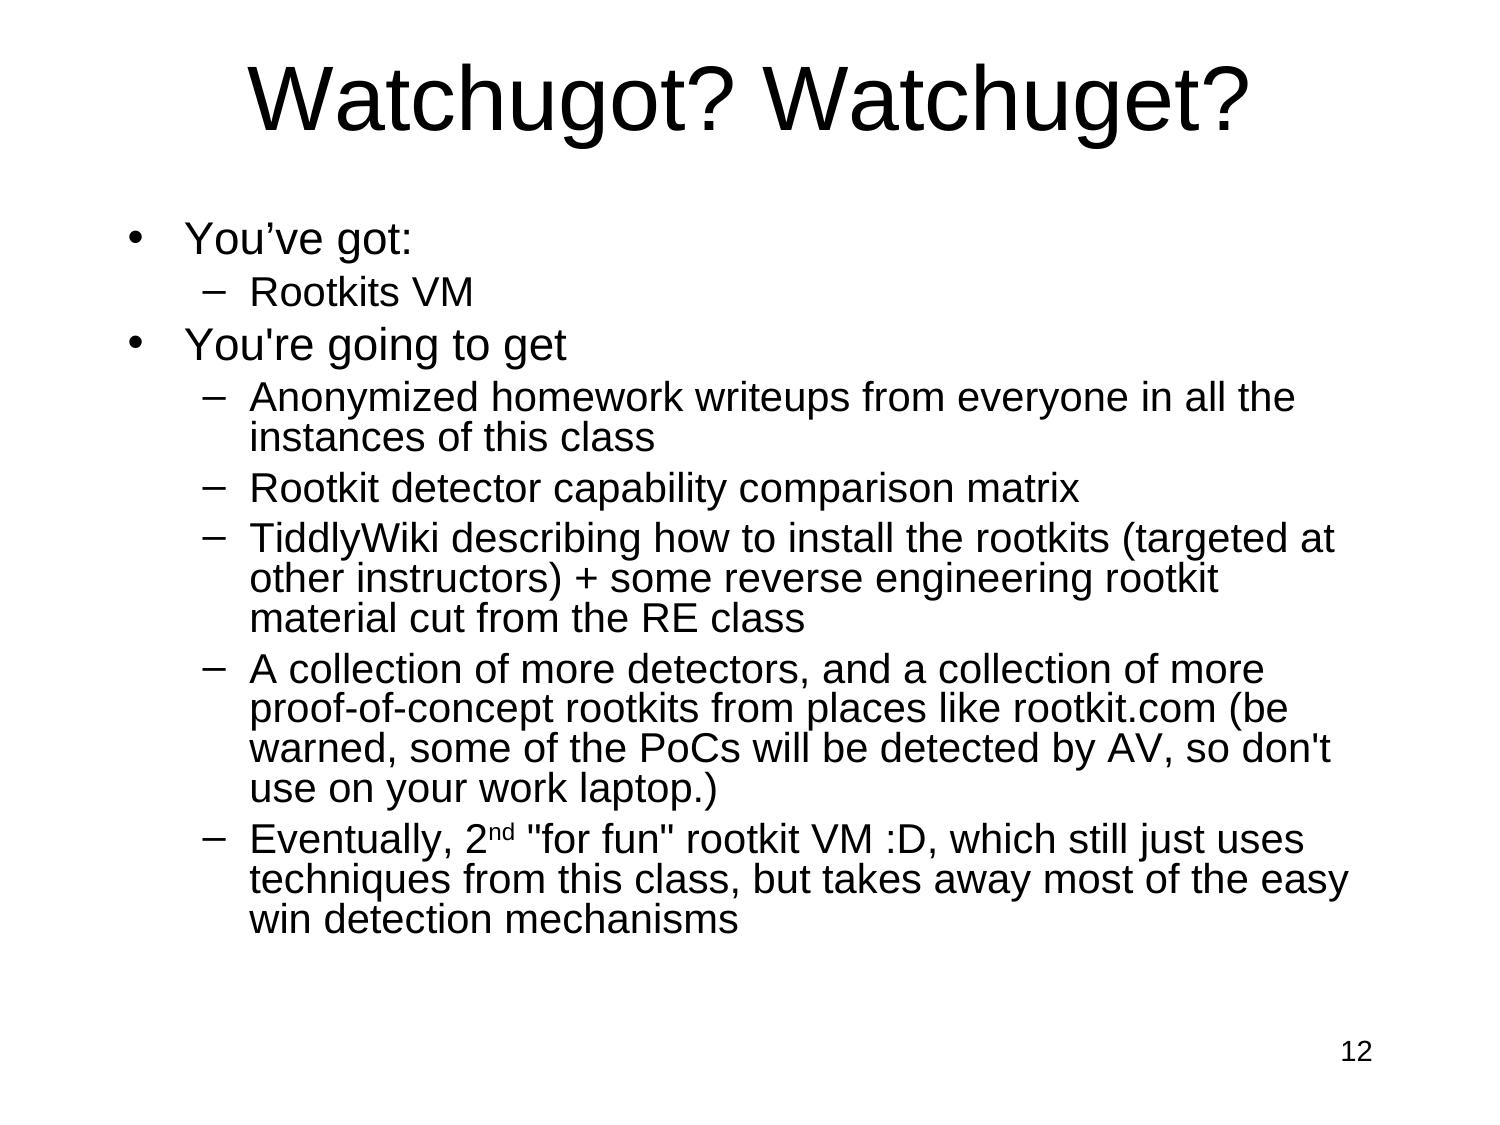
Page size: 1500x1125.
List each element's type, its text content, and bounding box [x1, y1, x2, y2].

text_box <number> [1074, 1025, 1388, 1101]
title Watchugot? Watchuget? [0, 0, 1500, 188]
list You’ve got: Rootkits VM You're going to get Anonymized homework writeups from everyone in all the instances of this class Rootkit detector capability comparison matrix TiddlyWiki describing how to install the rootkits (targeted at other instructors) + some reverse engineering rootkit material cut from the RE class A collection of more detectors, and a collection of more proof-of-concept rootkits from places like rootkit.com (be warned, some of the PoCs will be detected by AV, so don't use on your work laptop.) Eventually, 2nd "for fun" rootkit VM :D, which still just uses techniques from this class, but takes away most of the easy win detection mechanisms [112, 212, 1388, 1006]
